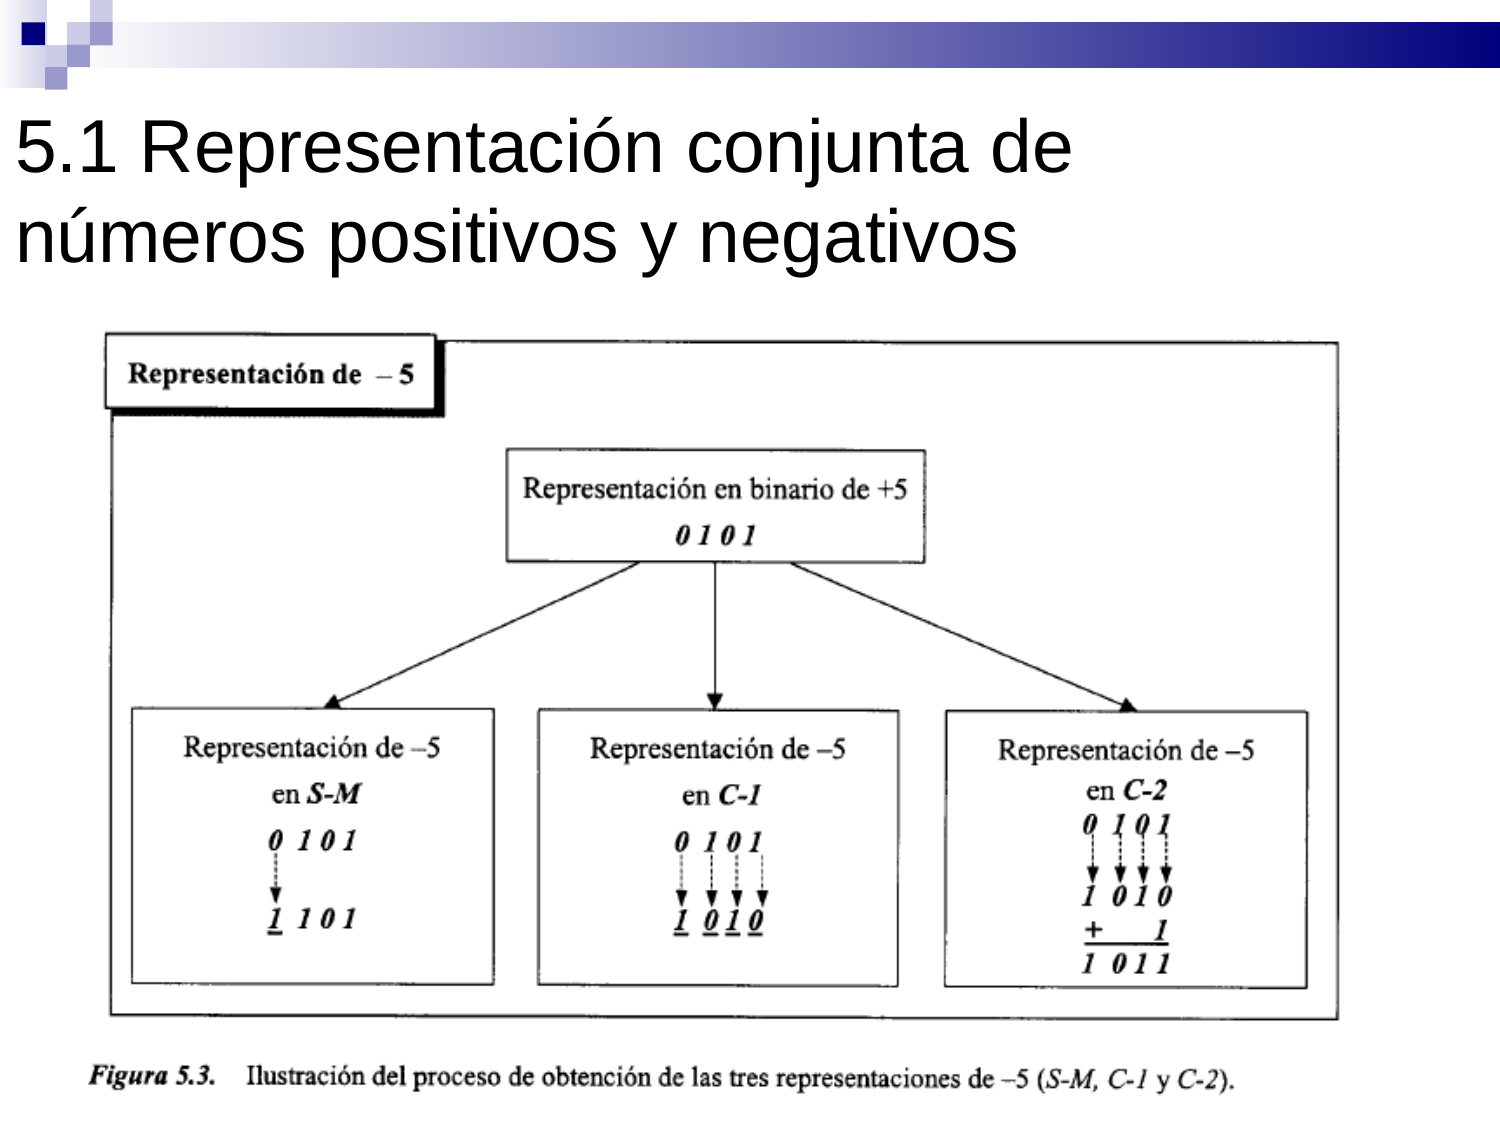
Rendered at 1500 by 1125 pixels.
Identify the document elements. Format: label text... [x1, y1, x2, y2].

title 5.1 Representación conjunta de números positivos y negativos [0, 75, 1351, 301]
picture [88, 316, 1383, 1125]
